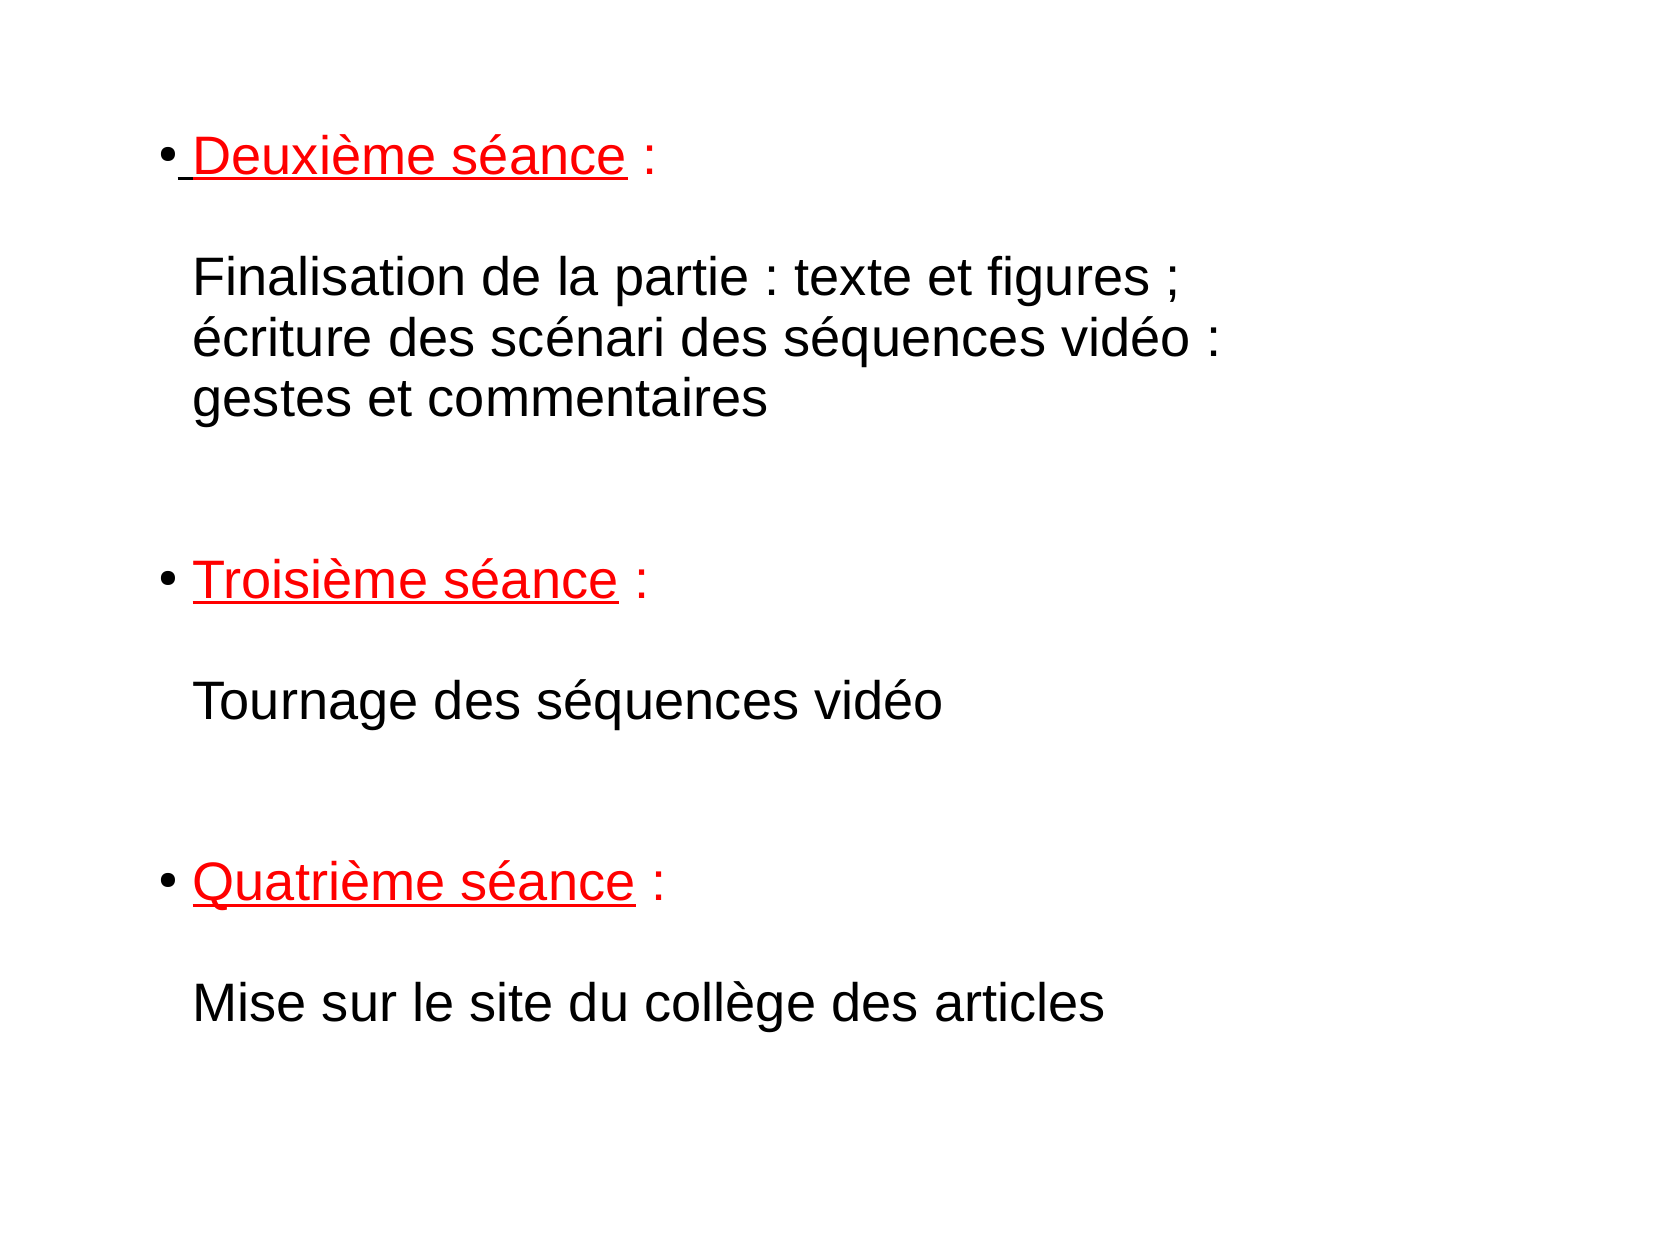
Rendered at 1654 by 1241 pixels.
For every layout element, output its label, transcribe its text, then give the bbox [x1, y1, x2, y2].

text_box Deuxième séance : Finalisation de la partie : texte et figures ; écriture des scénari des séquences vidéo : gestes et commentaires Troisième séance : Tournage des séquences vidéo Quatrième séance : Mise sur le site du collège des articles [143, 118, 1447, 1041]
